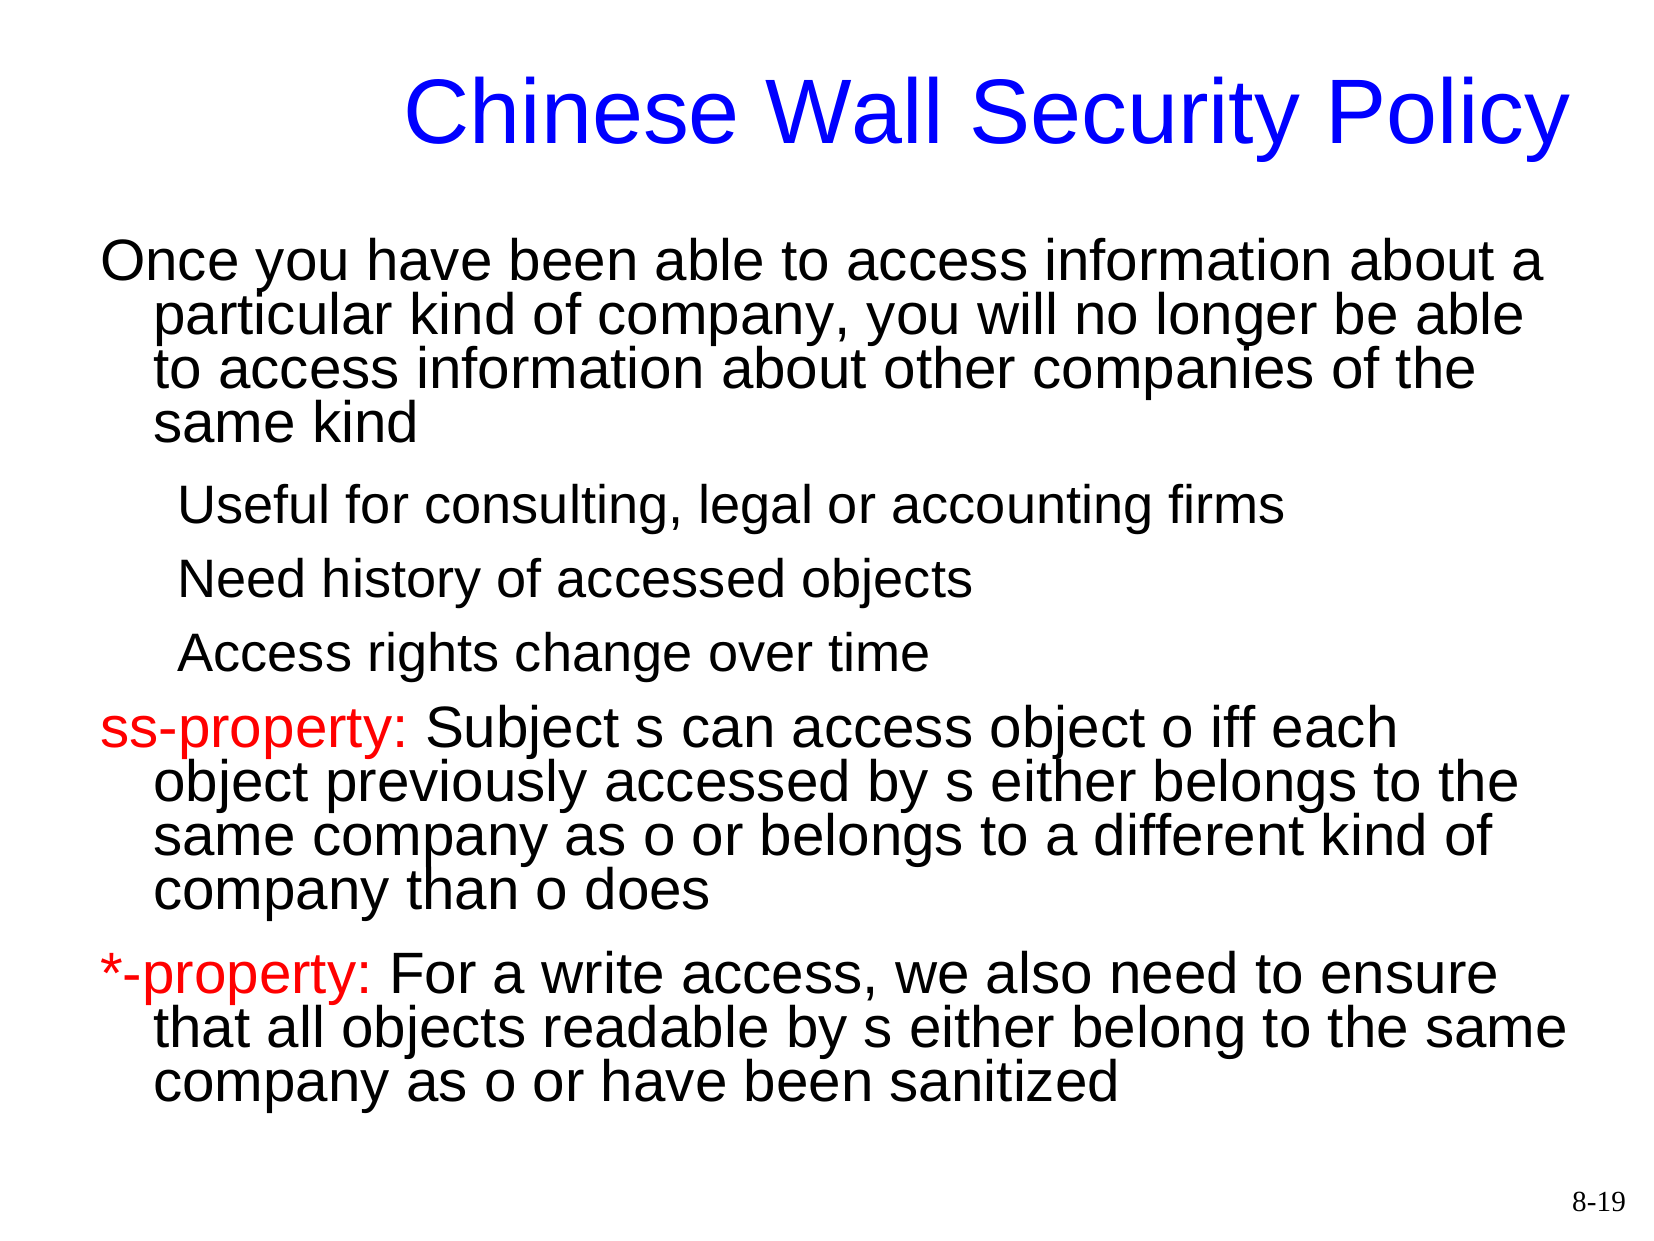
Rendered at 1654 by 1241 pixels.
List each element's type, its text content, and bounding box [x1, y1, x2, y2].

title Chinese Wall Security Policy [84, 11, 1573, 218]
list Once you have been able to access information about a particular kind of company, you will no longer be able to access information about other companies of the same kind Useful for consulting, legal or accounting firms Need history of accessed objects Access rights change over time ss-property: Subject s can access object o iff each object previously accessed by s either belongs to the same company as o or belongs to a different kind of company than o does *-property: For a write access, we also need to ensure that all objects readable by s either belong to the same company as o or have been sanitized [82, 237, 1571, 1170]
